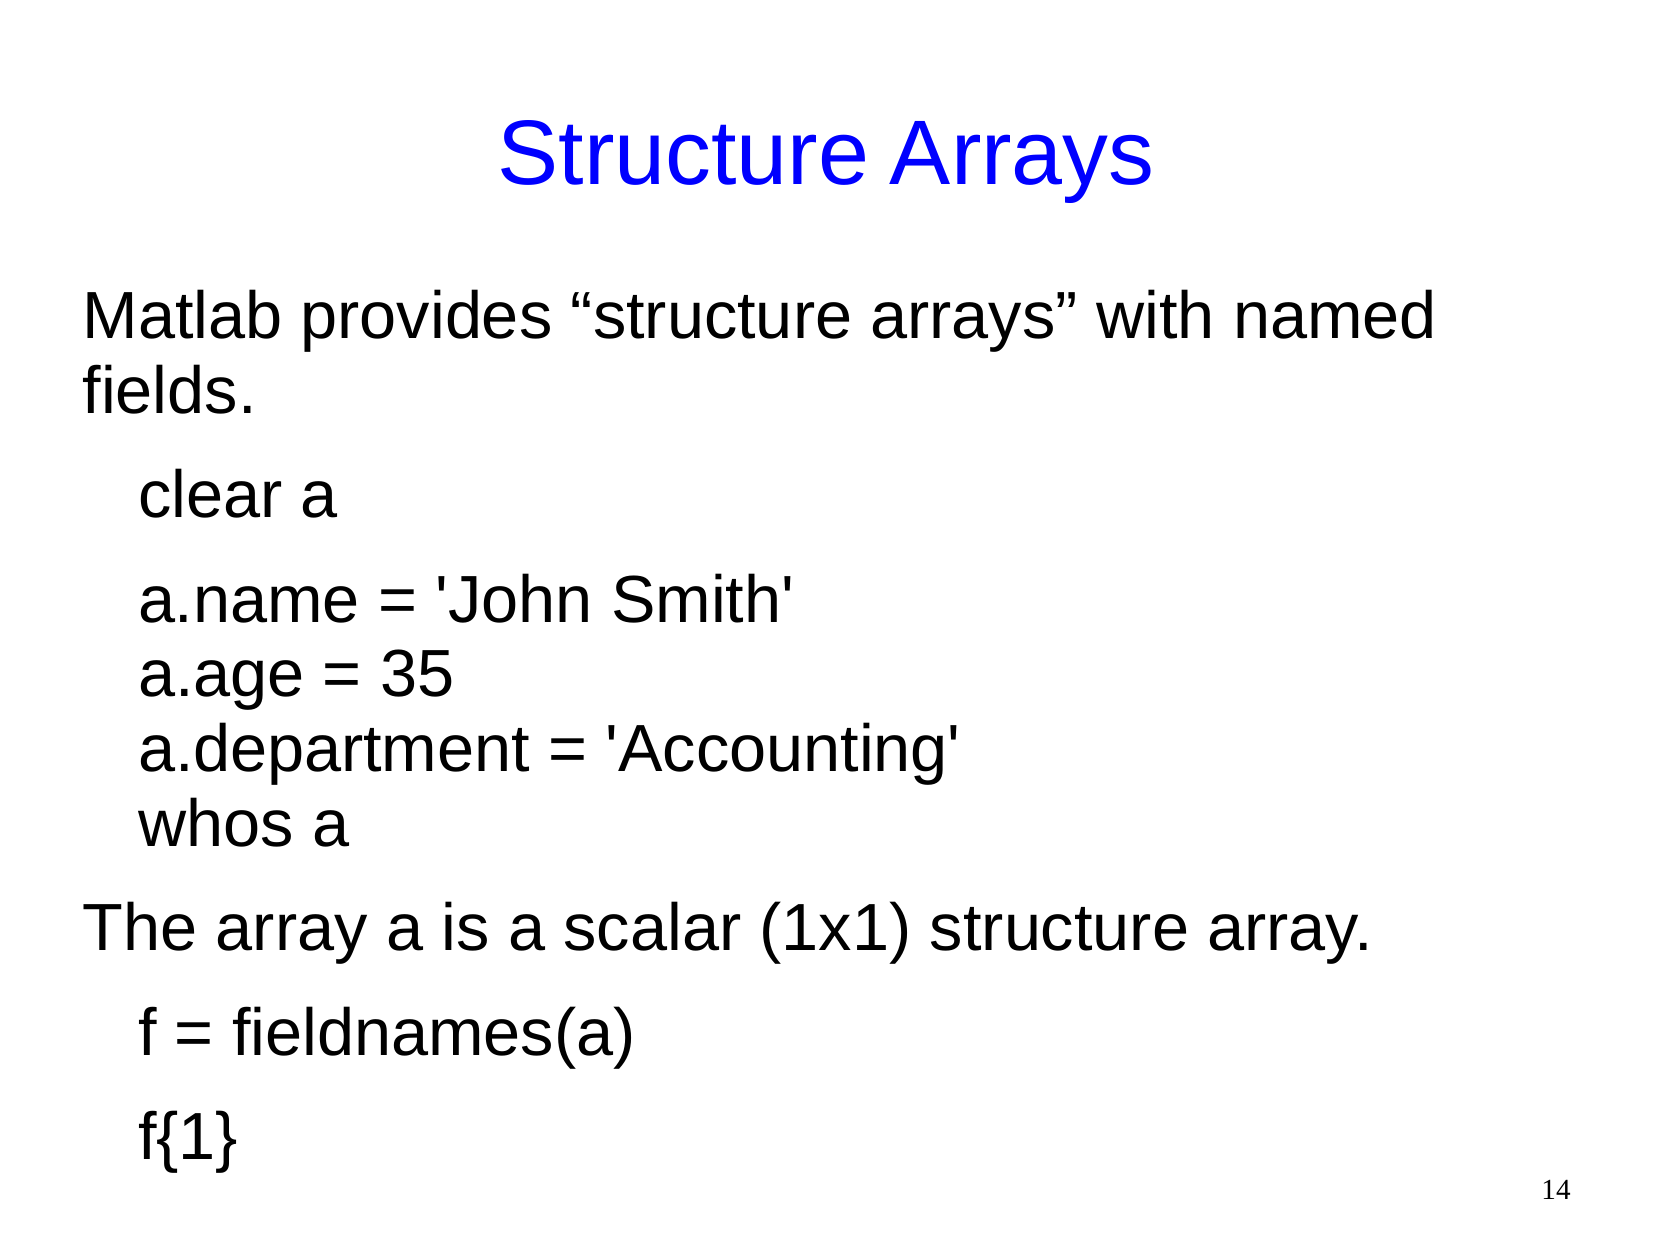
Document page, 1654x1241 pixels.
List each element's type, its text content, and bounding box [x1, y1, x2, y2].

list Matlab provides “structure arrays” with named fields. clear a a.name = 'John Smith' a.age = 35 a.department = 'Accounting' whos a The array a is a scalar (1x1) structure array. f = fieldnames(a) f{1} [82, 278, 1571, 1241]
title Structure Arrays [82, 56, 1571, 250]
